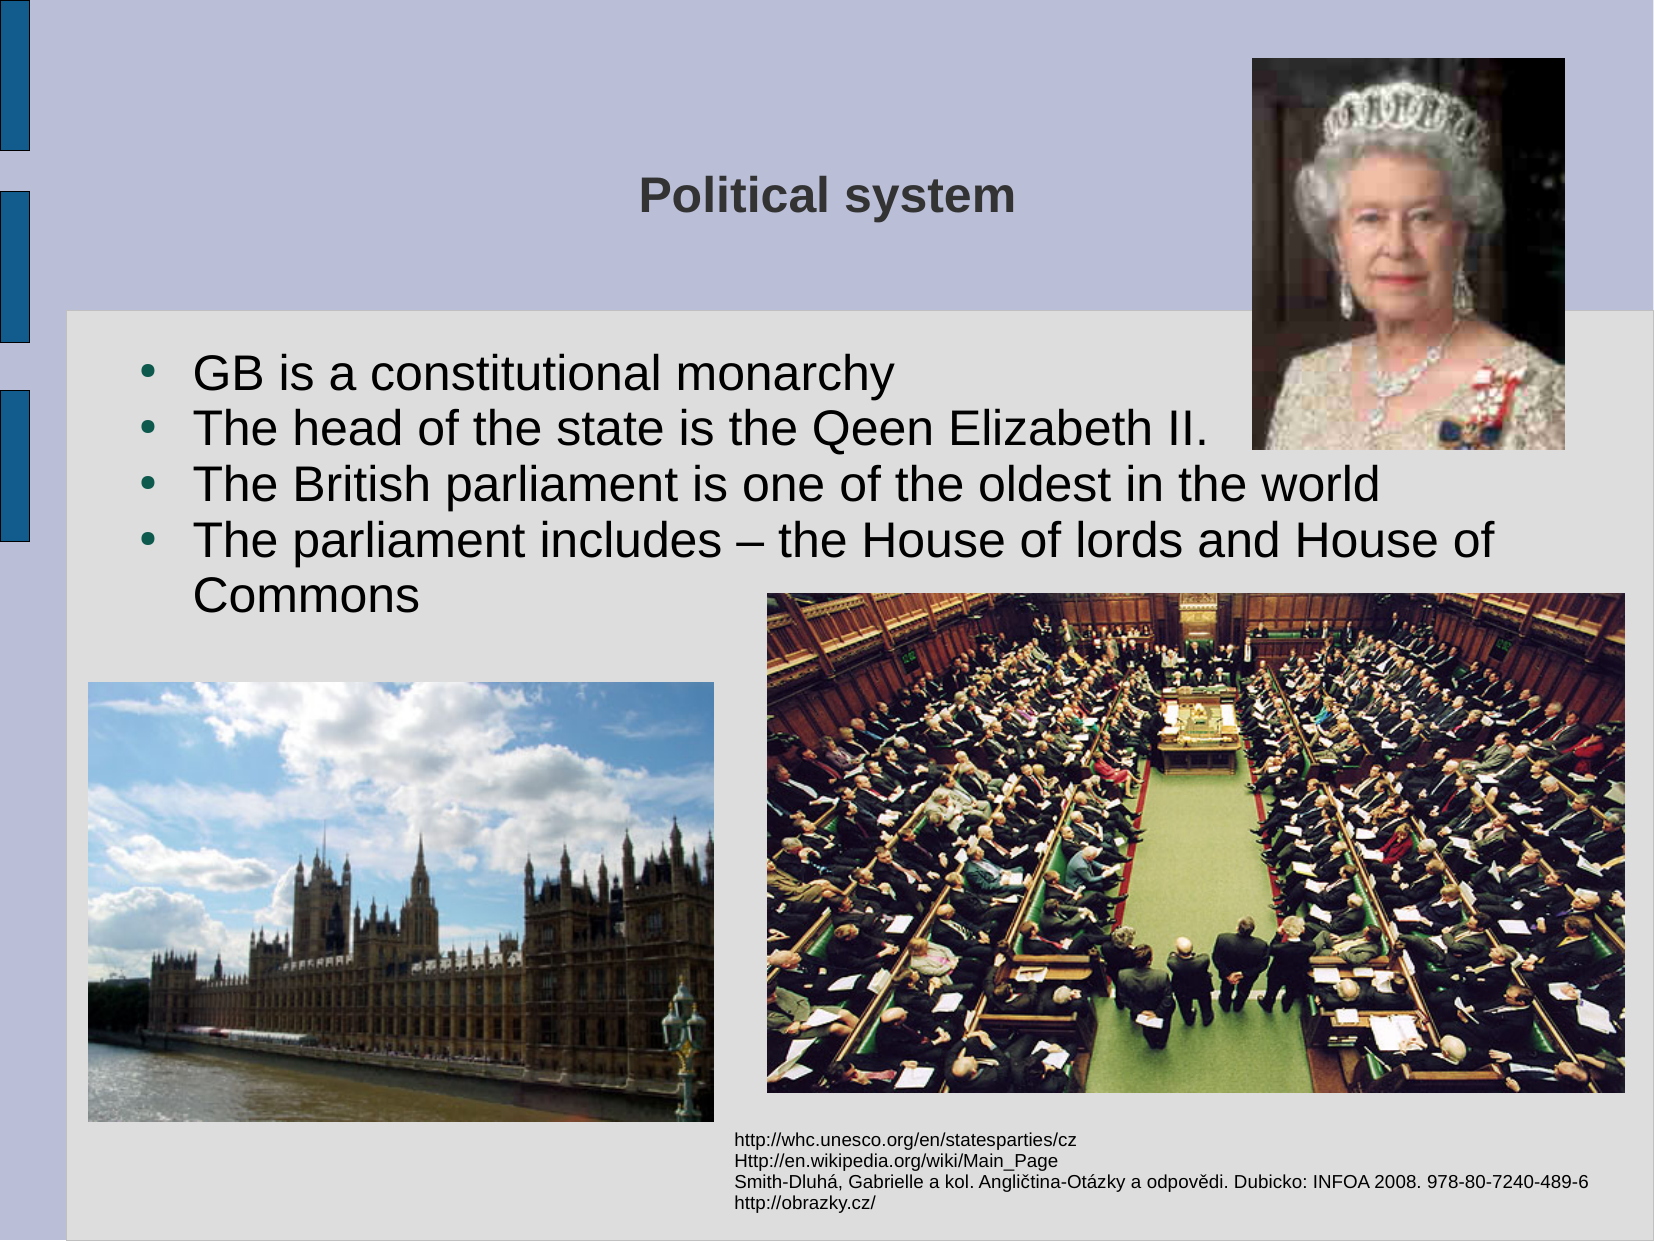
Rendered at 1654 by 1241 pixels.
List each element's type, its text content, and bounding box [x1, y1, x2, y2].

picture [1252, 58, 1565, 450]
picture [767, 593, 1625, 1093]
text_box http://whc.unesco.org/en/statesparties/cz Http://en.wikipedia.org/wiki/Main_Page Smith-Dluhá, Gabrielle a kol. Angličtina-Otázky a odpovědi. Dubicko: INFOA 2008. 978-80-7240-489-6 http://obrazky.cz/ [719, 1122, 1625, 1221]
list GB is a constitutional monarchy The head of the state is the Qeen Elizabeth II. The British parliament is one of the oldest in the world The parliament includes – the House of lords and House of Commons [121, 344, 1534, 1127]
title Political system [121, 91, 1252, 299]
picture [88, 682, 714, 1123]
